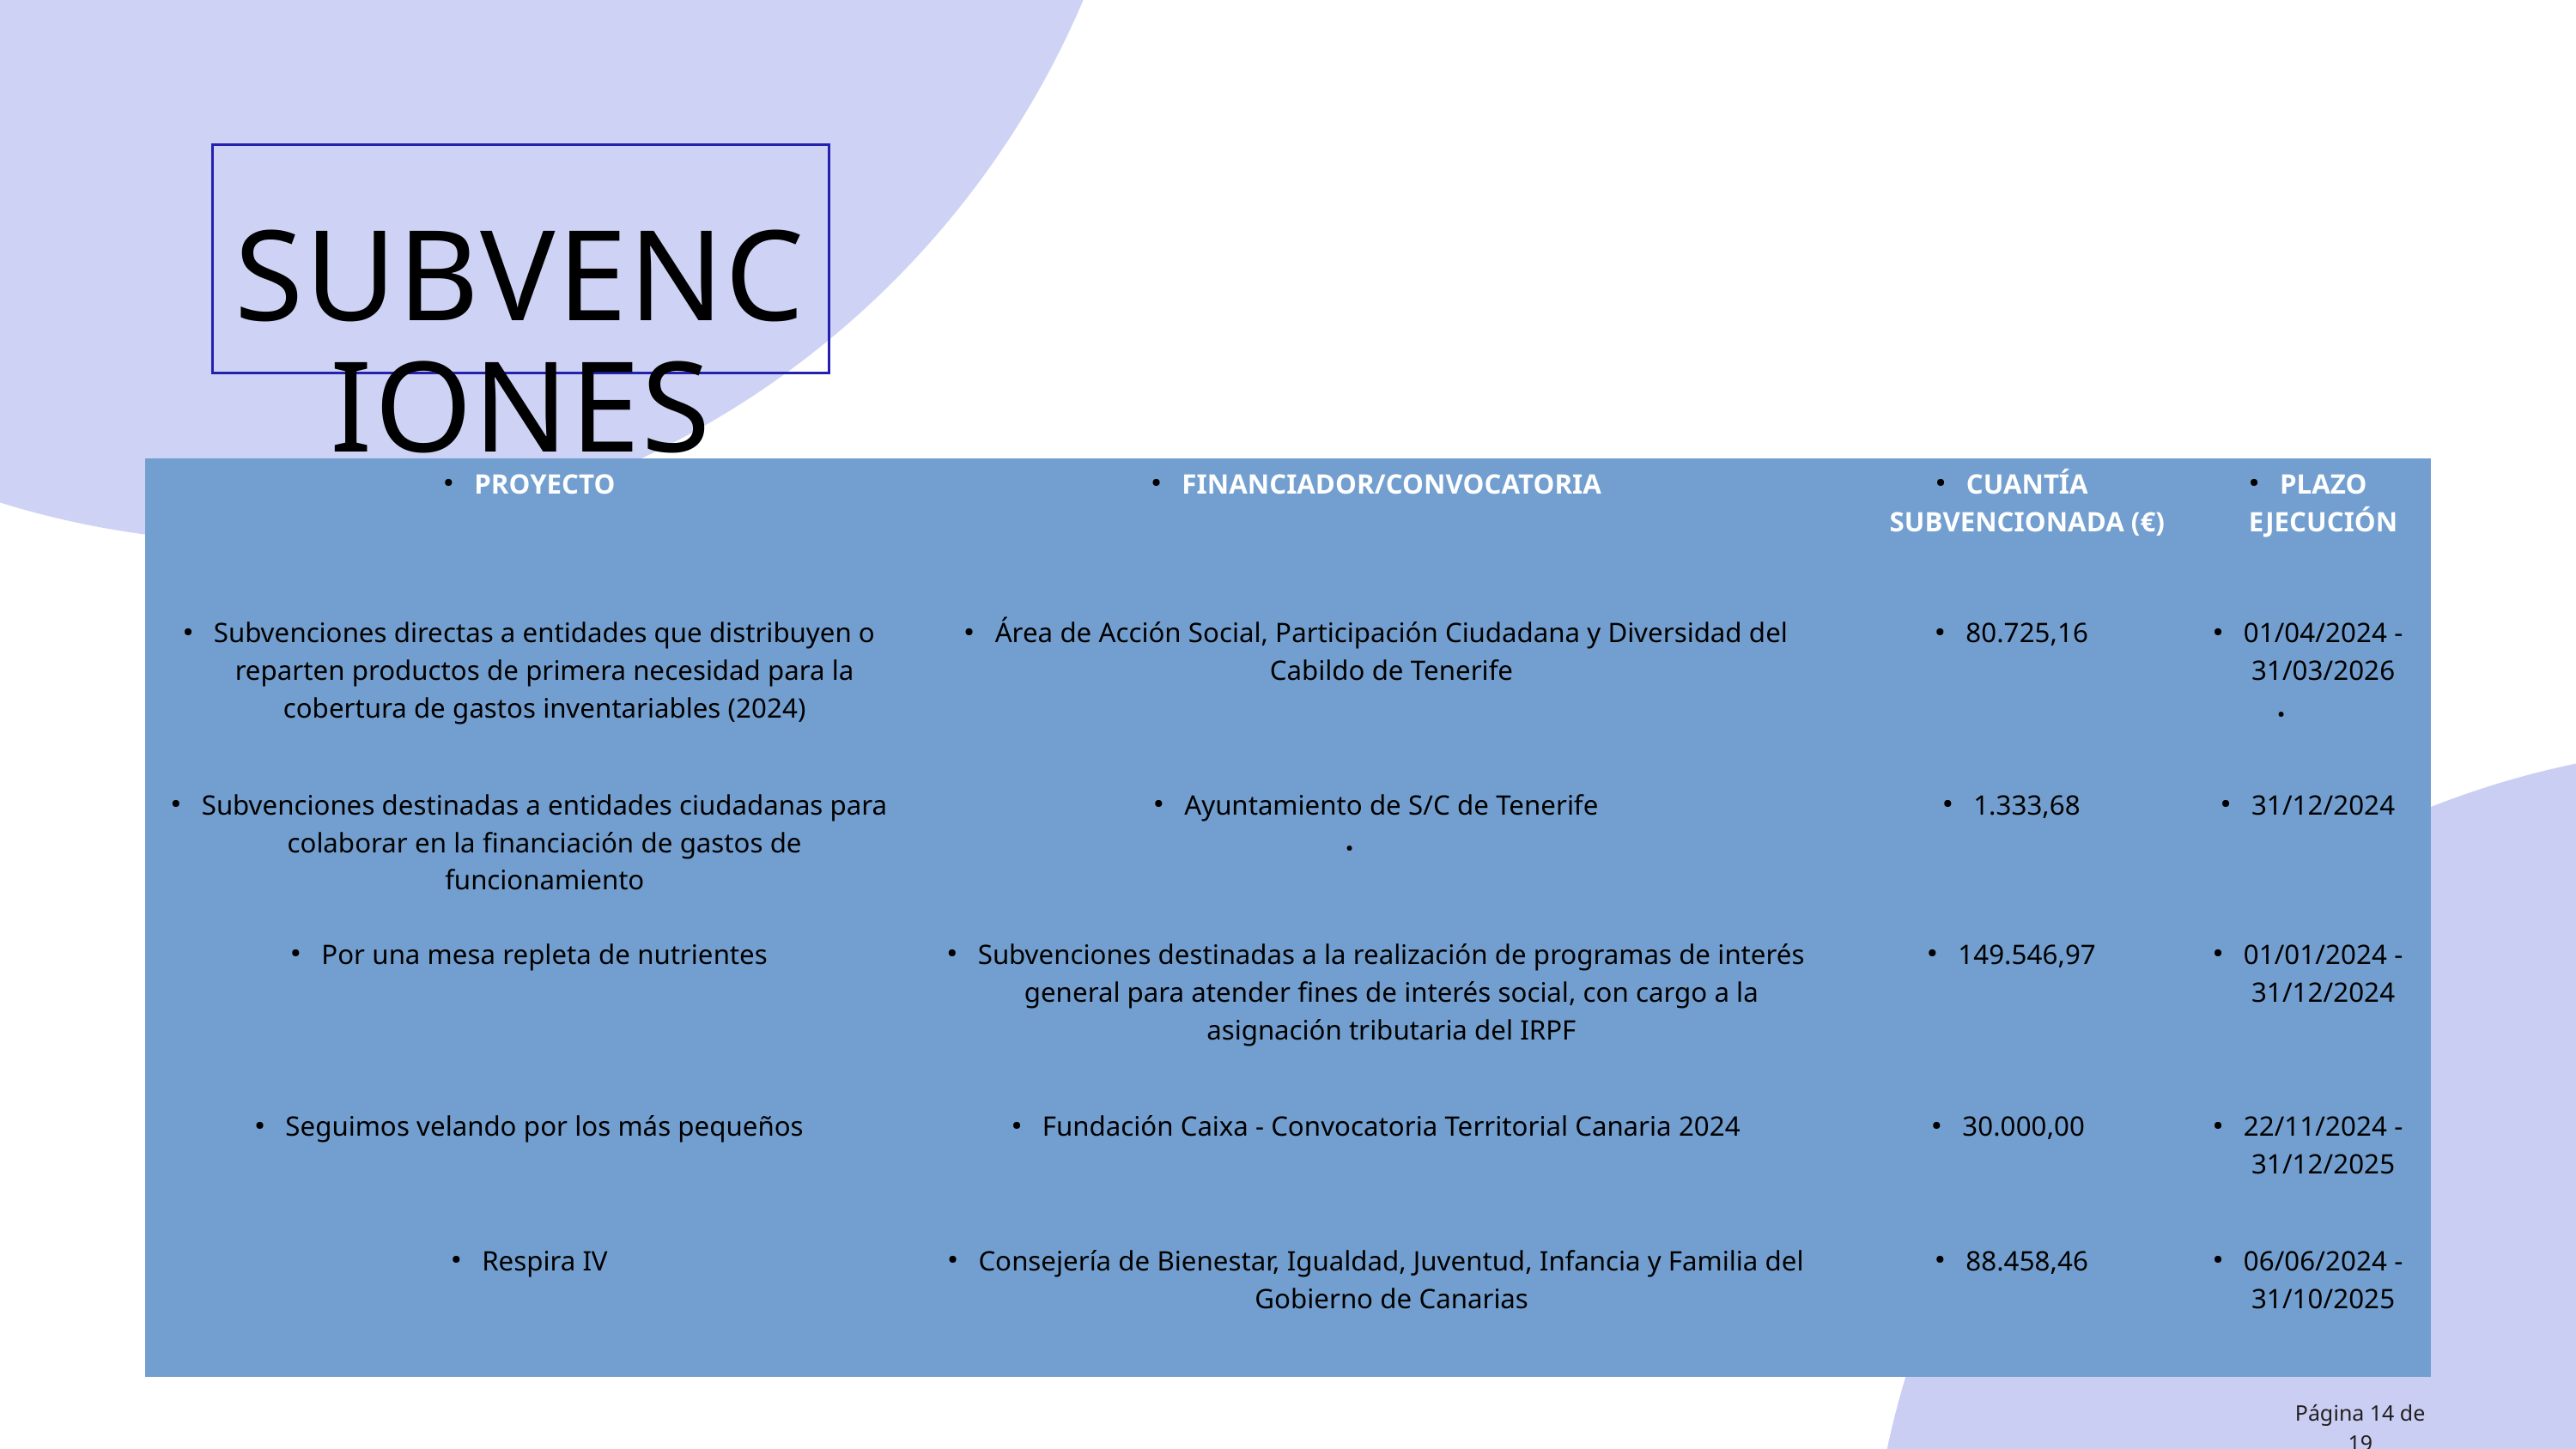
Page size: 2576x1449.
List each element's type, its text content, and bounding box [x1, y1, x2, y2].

text_box SUBVENCIONES [212, 214, 829, 373]
table_cell Respira IV [145, 1235, 914, 1377]
table_cell 22/11/2024 - 31/12/2025 [2185, 1100, 2431, 1235]
table_header FINANCIADOR/CONVOCATORIA [914, 458, 1838, 607]
table_cell 80.725,16 [1838, 607, 2185, 779]
table_cell 149.546,97 [1838, 929, 2185, 1100]
table_cell Por una mesa repleta de nutrientes [145, 929, 914, 1100]
table_cell 30.000,00 [1838, 1100, 2185, 1235]
text_box [506, 373, 546, 436]
table_cell Consejería de Bienestar, Igualdad, Juventud, Infancia y Familia del Gobierno de Canarias [914, 1235, 1838, 1377]
table_cell Ayuntamiento de S/C de Tenerife [914, 779, 1838, 929]
table_cell 01/04/2024 - 31/03/2026 [2185, 607, 2431, 779]
table_cell 1.333,68 [1838, 779, 2185, 929]
text_box [1886, 763, 2576, 1449]
text_box [0, 0, 1084, 535]
table_cell Seguimos velando por los más pequeños [145, 1100, 914, 1235]
table_cell 06/06/2024 - 31/10/2025 [2185, 1235, 2431, 1377]
table_cell 88.458,46 [1838, 1235, 2185, 1377]
table_header CUANTÍA SUBVENCIONADA (€) [1838, 458, 2185, 607]
table_cell Subvenciones destinadas a la realización de programas de interés general para atender fines de interés social, con cargo a la asignación tributaria del IRPF [914, 929, 1838, 1100]
text_box Página 14 de 19 [2283, 1395, 2438, 1425]
table_cell 31/12/2024 [2185, 779, 2431, 929]
table_cell Área de Acción Social, Participación Ciudadana y Diversidad del Cabildo de Tenerife [914, 607, 1838, 779]
text_box [394, 373, 453, 443]
table_cell Fundación Caixa - Convocatoria Territorial Canaria 2024 [914, 1100, 1838, 1235]
table_cell Subvenciones directas a entidades que distribuyen o reparten productos de primera necesidad para la cobertura de gastos inventariables (2024) [145, 607, 914, 779]
table_cell Subvenciones destinadas a entidades ciudadanas para colaborar en la financiación de gastos de funcionamiento [145, 779, 914, 929]
table_header PROYECTO [145, 458, 914, 607]
table_cell 01/01/2024 - 31/12/2024 [2185, 929, 2431, 1100]
table_header PLAZO EJECUCIÓN [2185, 458, 2431, 607]
